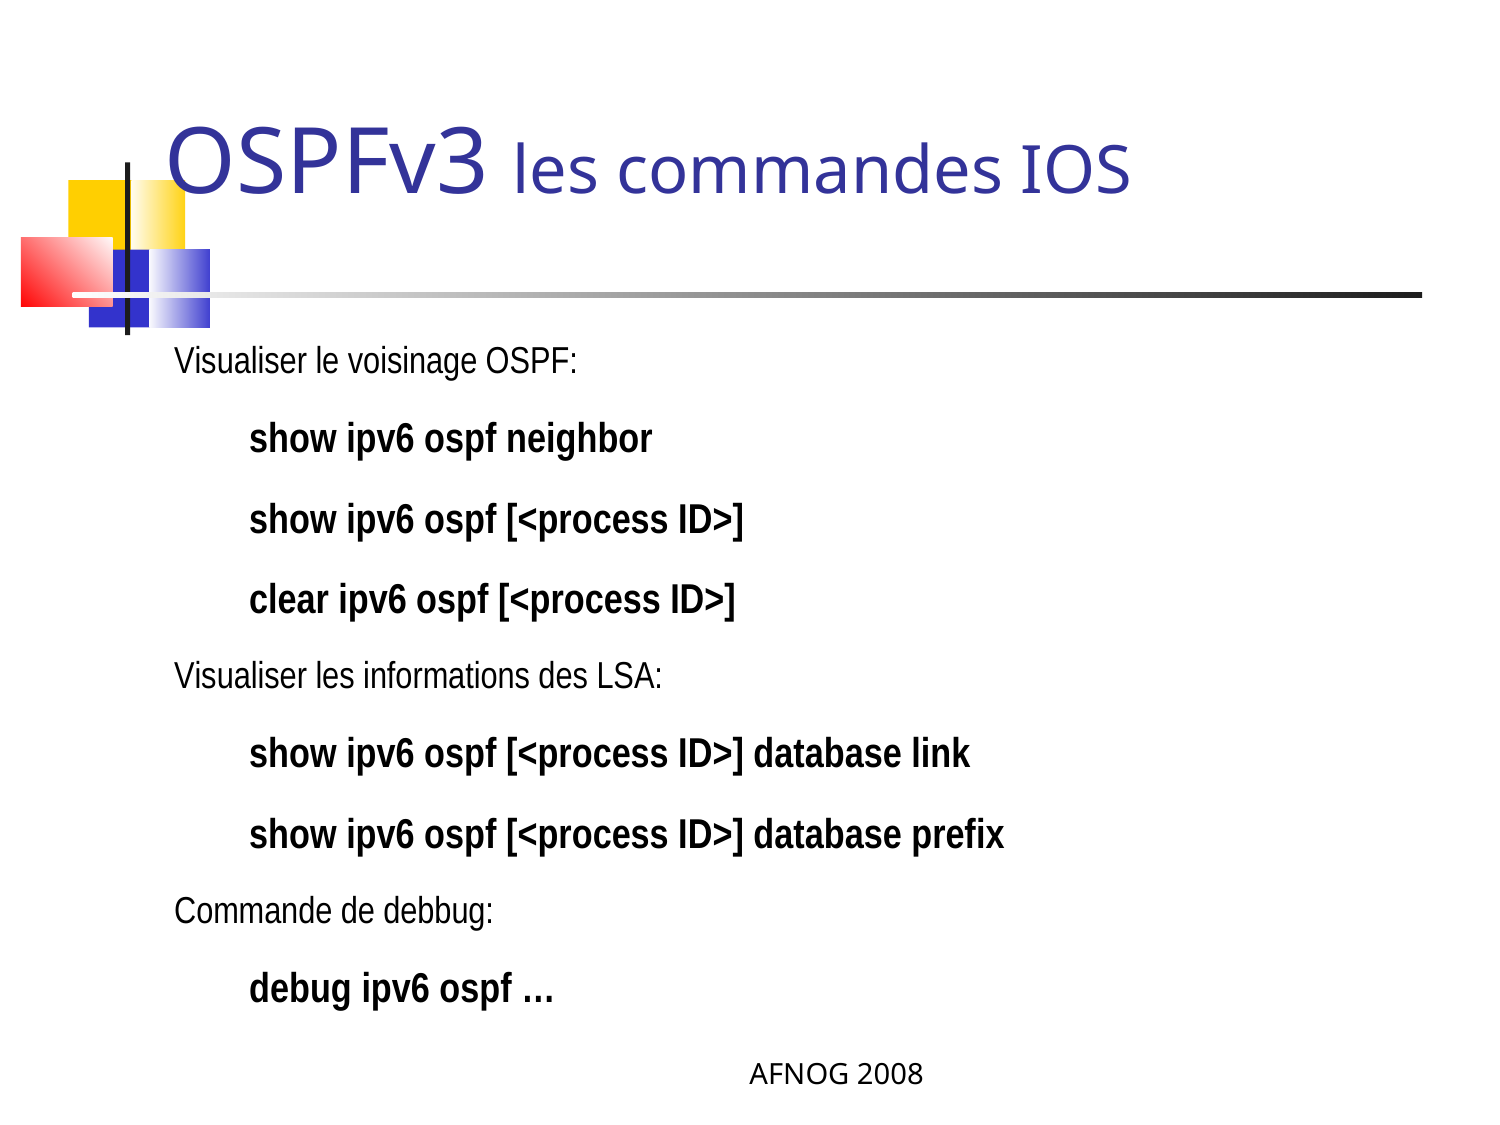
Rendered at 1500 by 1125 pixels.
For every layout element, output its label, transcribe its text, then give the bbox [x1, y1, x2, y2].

list Visualiser le voisinage OSPF: show ipv6 ospf neighbor show ipv6 ospf [<process ID>] clear ipv6 ospf [<process ID>] Visualiser les informations des LSA: show ipv6 ospf [<process ID>] database link show ipv6 ospf [<process ID>] database prefix Commande de debbug: debug ipv6 ospf … [159, 314, 1410, 1125]
title OSPFv3 les commandes IOS [149, 74, 1463, 226]
